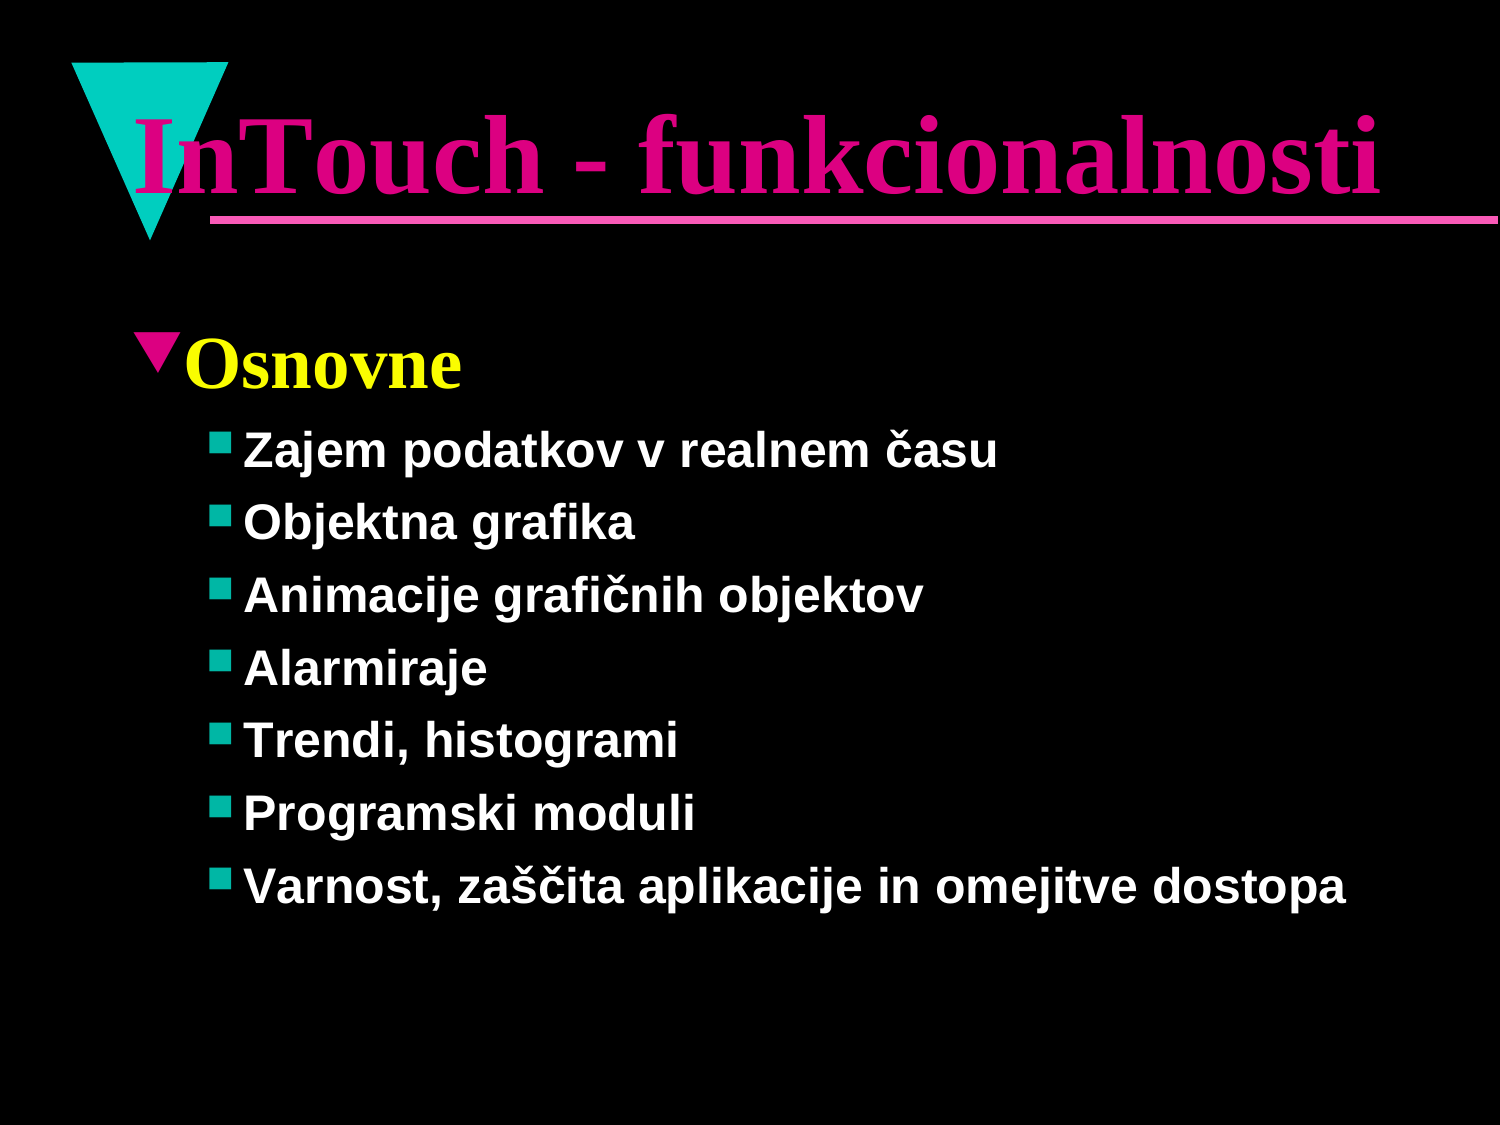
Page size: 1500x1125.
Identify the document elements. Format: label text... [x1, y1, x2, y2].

title InTouch - funkcionalnosti [117, 63, 1500, 251]
list Osnovne Zajem podatkov v realnem času Objektna grafika Animacije grafičnih objektov Alarmiraje Trendi, histogrami Programski moduli Varnost, zaščita aplikacije in omejitve dostopa [116, 316, 1384, 1031]
